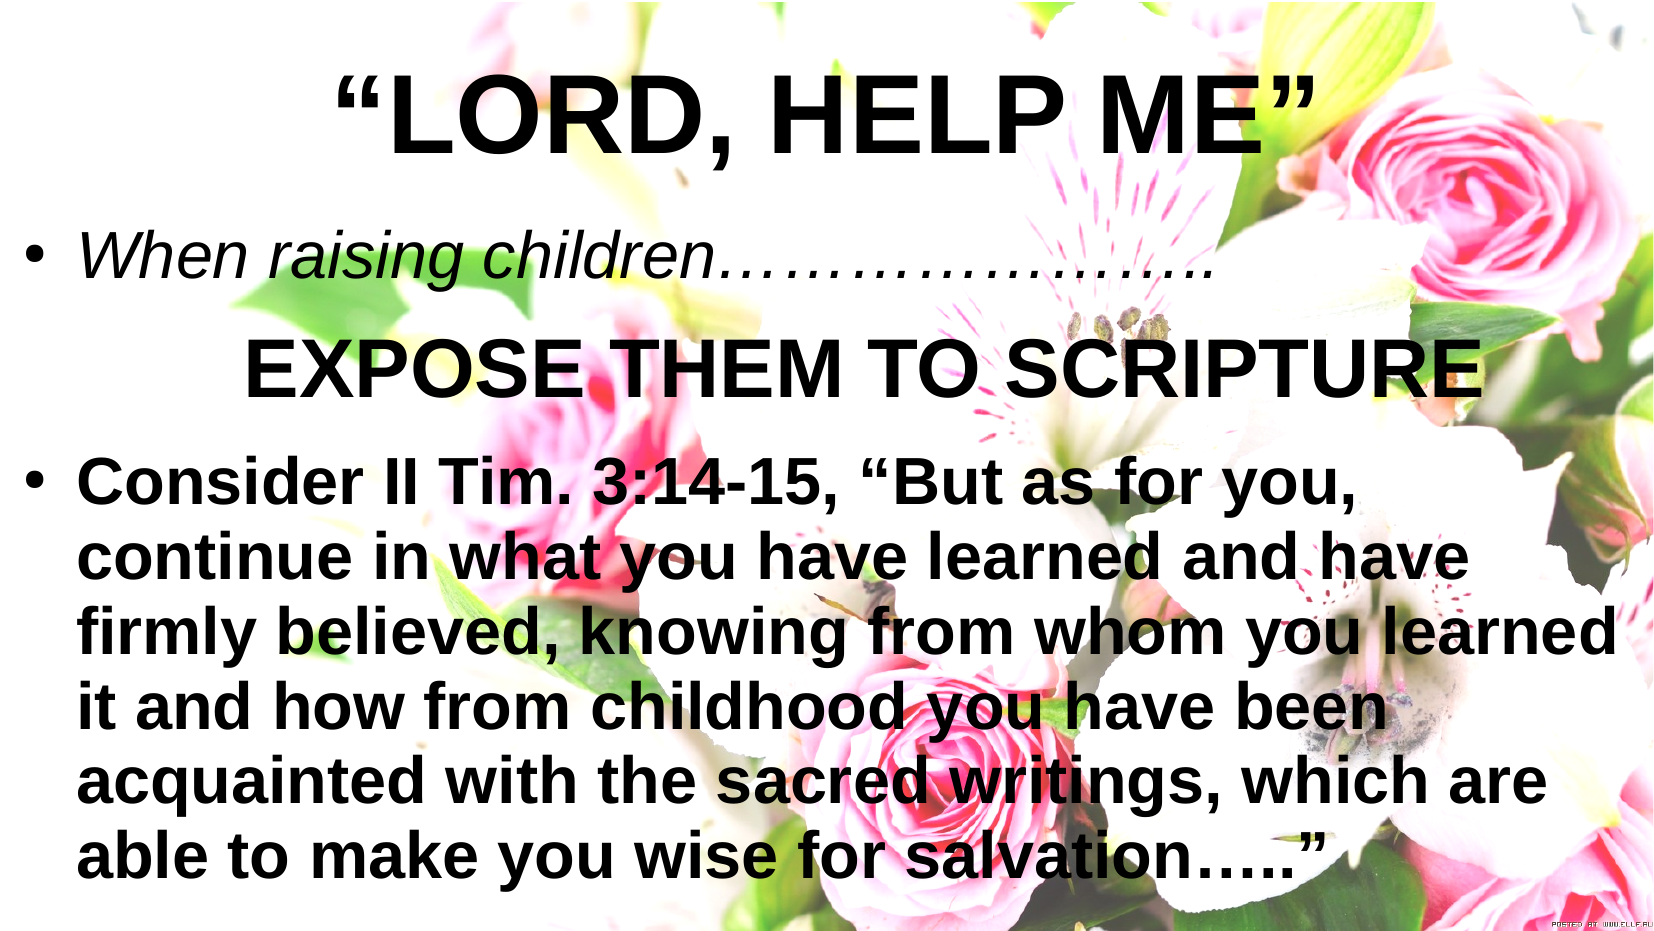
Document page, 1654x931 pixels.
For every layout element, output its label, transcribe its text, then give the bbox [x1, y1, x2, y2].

picture [5, 2, 1654, 217]
title “LORD, HELP ME” [82, 37, 1571, 193]
list When raising children………………….. EXPOSE THEM TO SCRIPTURE Consider II Tim. 3:14-15, “But as for you, continue in what you have learned and have firmly believed, knowing from whom you learned it and how from childhood you have been acquainted with the sacred writings, which are able to make you wise for salvation…..” [5, 217, 1654, 931]
